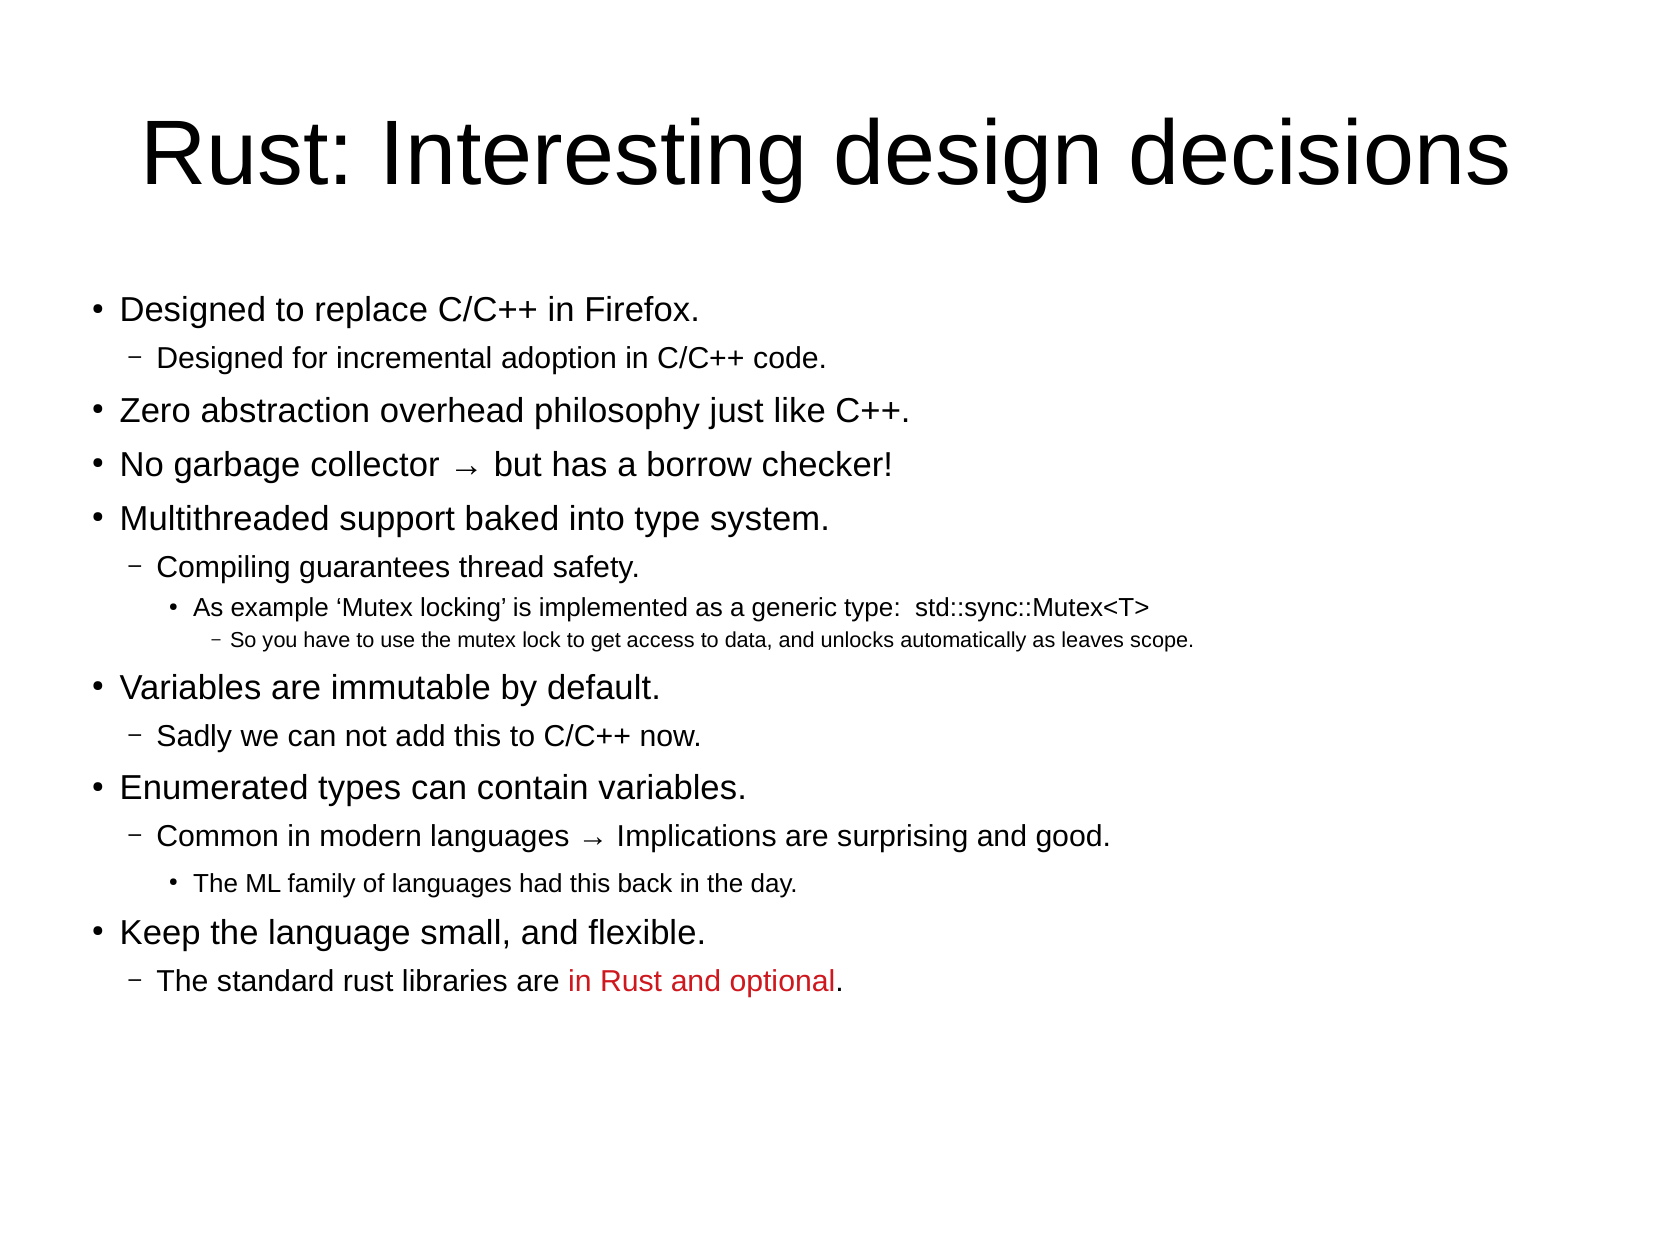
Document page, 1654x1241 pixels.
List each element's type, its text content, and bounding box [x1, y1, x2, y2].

list Designed to replace C/C++ in Firefox. Designed for incremental adoption in C/C++ code. Zero abstraction overhead philosophy just like C++. No garbage collector → but has a borrow checker! Multithreaded support baked into type system. Compiling guarantees thread safety. As example ‘Mutex locking’ is implemented as a generic type: std::sync::Mutex<T> So you have to use the mutex lock to get access to data, and unlocks automatically as leaves scope. Variables are immutable by default. Sadly we can not add this to C/C++ now. Enumerated types can contain variables. Common in modern languages → Implications are surprising and good. The ML family of languages had this back in the day. Keep the language small, and flexible. The standard rust libraries are in Rust and optional. [82, 290, 1571, 1010]
title Rust: Interesting design decisions [82, 49, 1571, 257]
